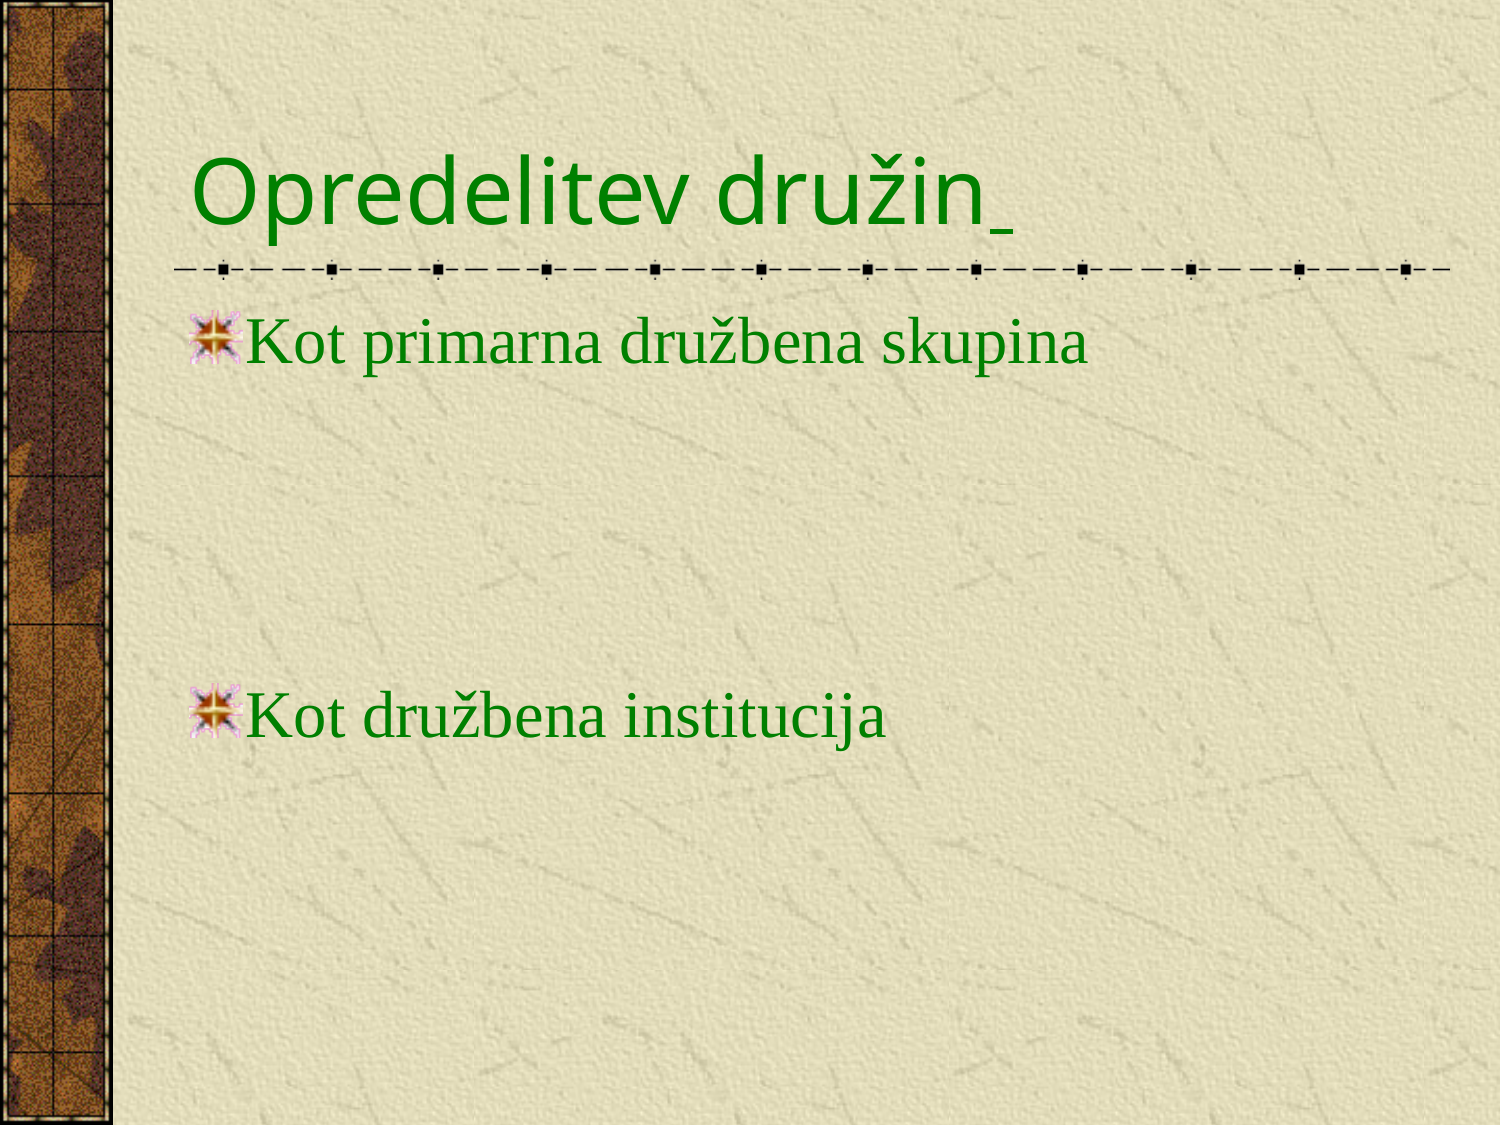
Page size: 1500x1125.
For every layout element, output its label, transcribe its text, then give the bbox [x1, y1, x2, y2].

picture [0, 0, 1500, 1125]
list Kot primarna družbena skupina Kot družbena institucija [174, 289, 1449, 965]
title Opredelitev družin [174, 62, 1450, 250]
